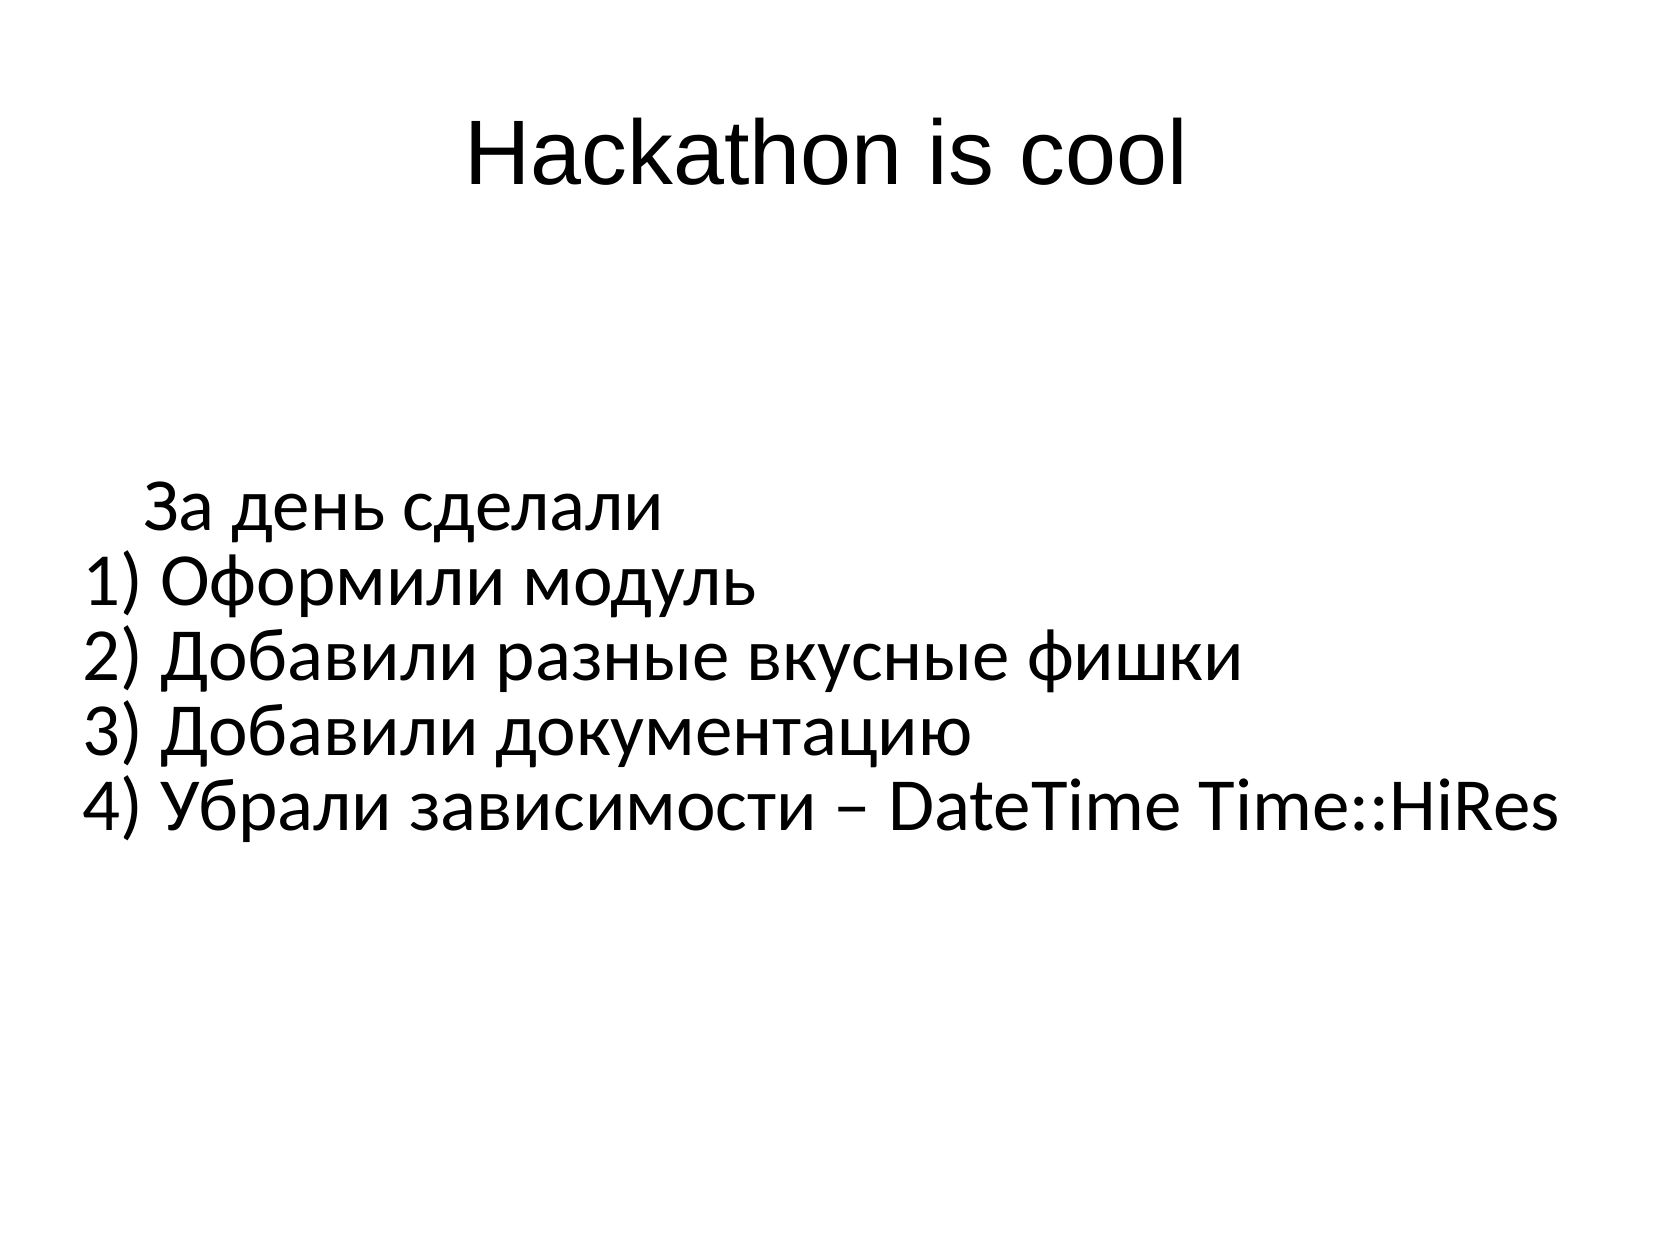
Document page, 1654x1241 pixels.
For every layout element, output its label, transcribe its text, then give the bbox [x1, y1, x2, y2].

title Hackathon is cool [82, 56, 1571, 250]
subtitle За день сделали Оформили модуль Добавили разные вкусные фишки Добавили документацию Убрали зависимости – DateTime Time::HiRes [82, 297, 1571, 1102]
